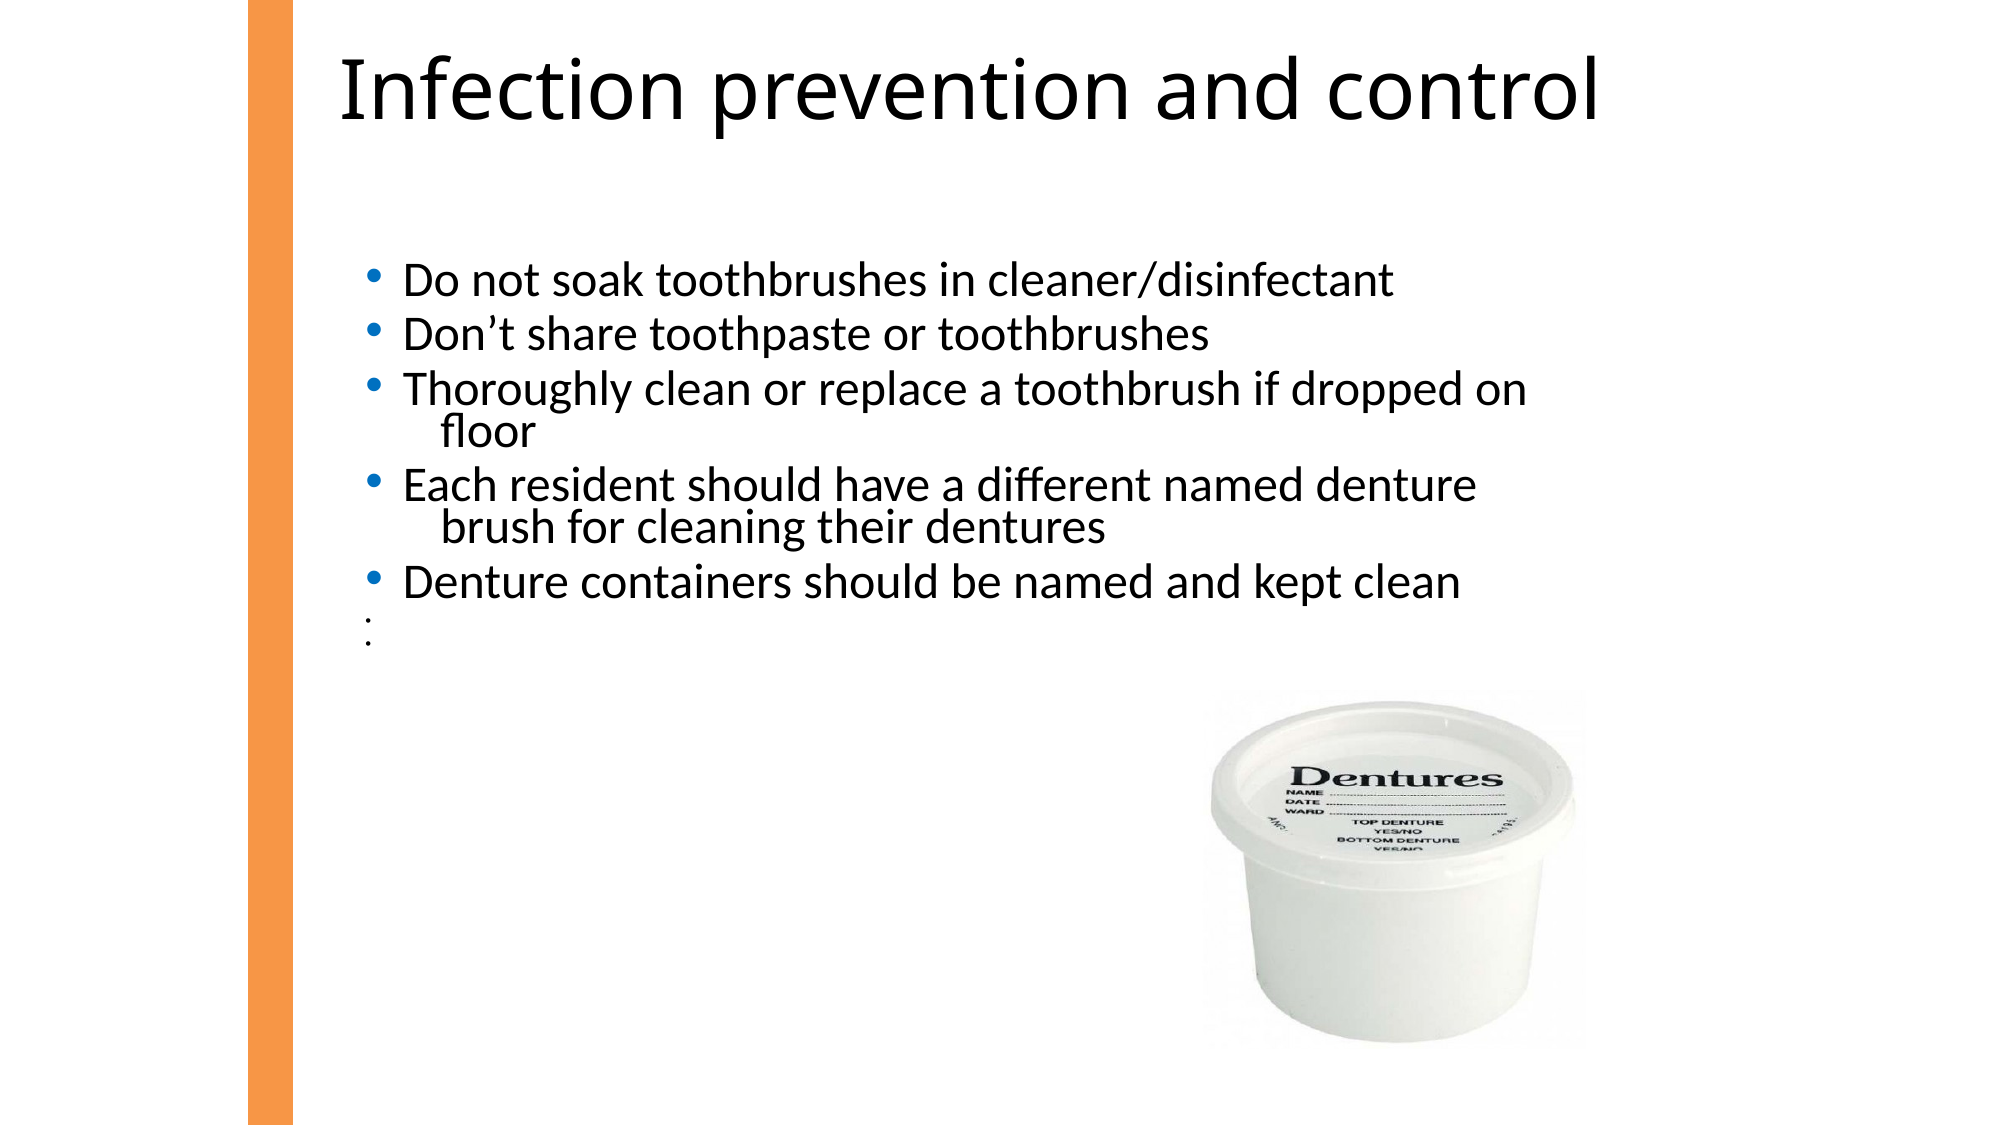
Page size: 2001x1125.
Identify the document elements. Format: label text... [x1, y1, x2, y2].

picture [1199, 690, 1595, 1049]
title Infection prevention and control [324, 0, 1675, 187]
text_box [250, 0, 291, 1125]
list Do not soak toothbrushes in cleaner/disinfectant Don’t share toothpaste or toothbrushes Thoroughly clean or replace a toothbrush if dropped on floor Each resident should have a different named denture brush for cleaning their dentures Denture containers should be named and kept clean [350, 255, 1579, 646]
